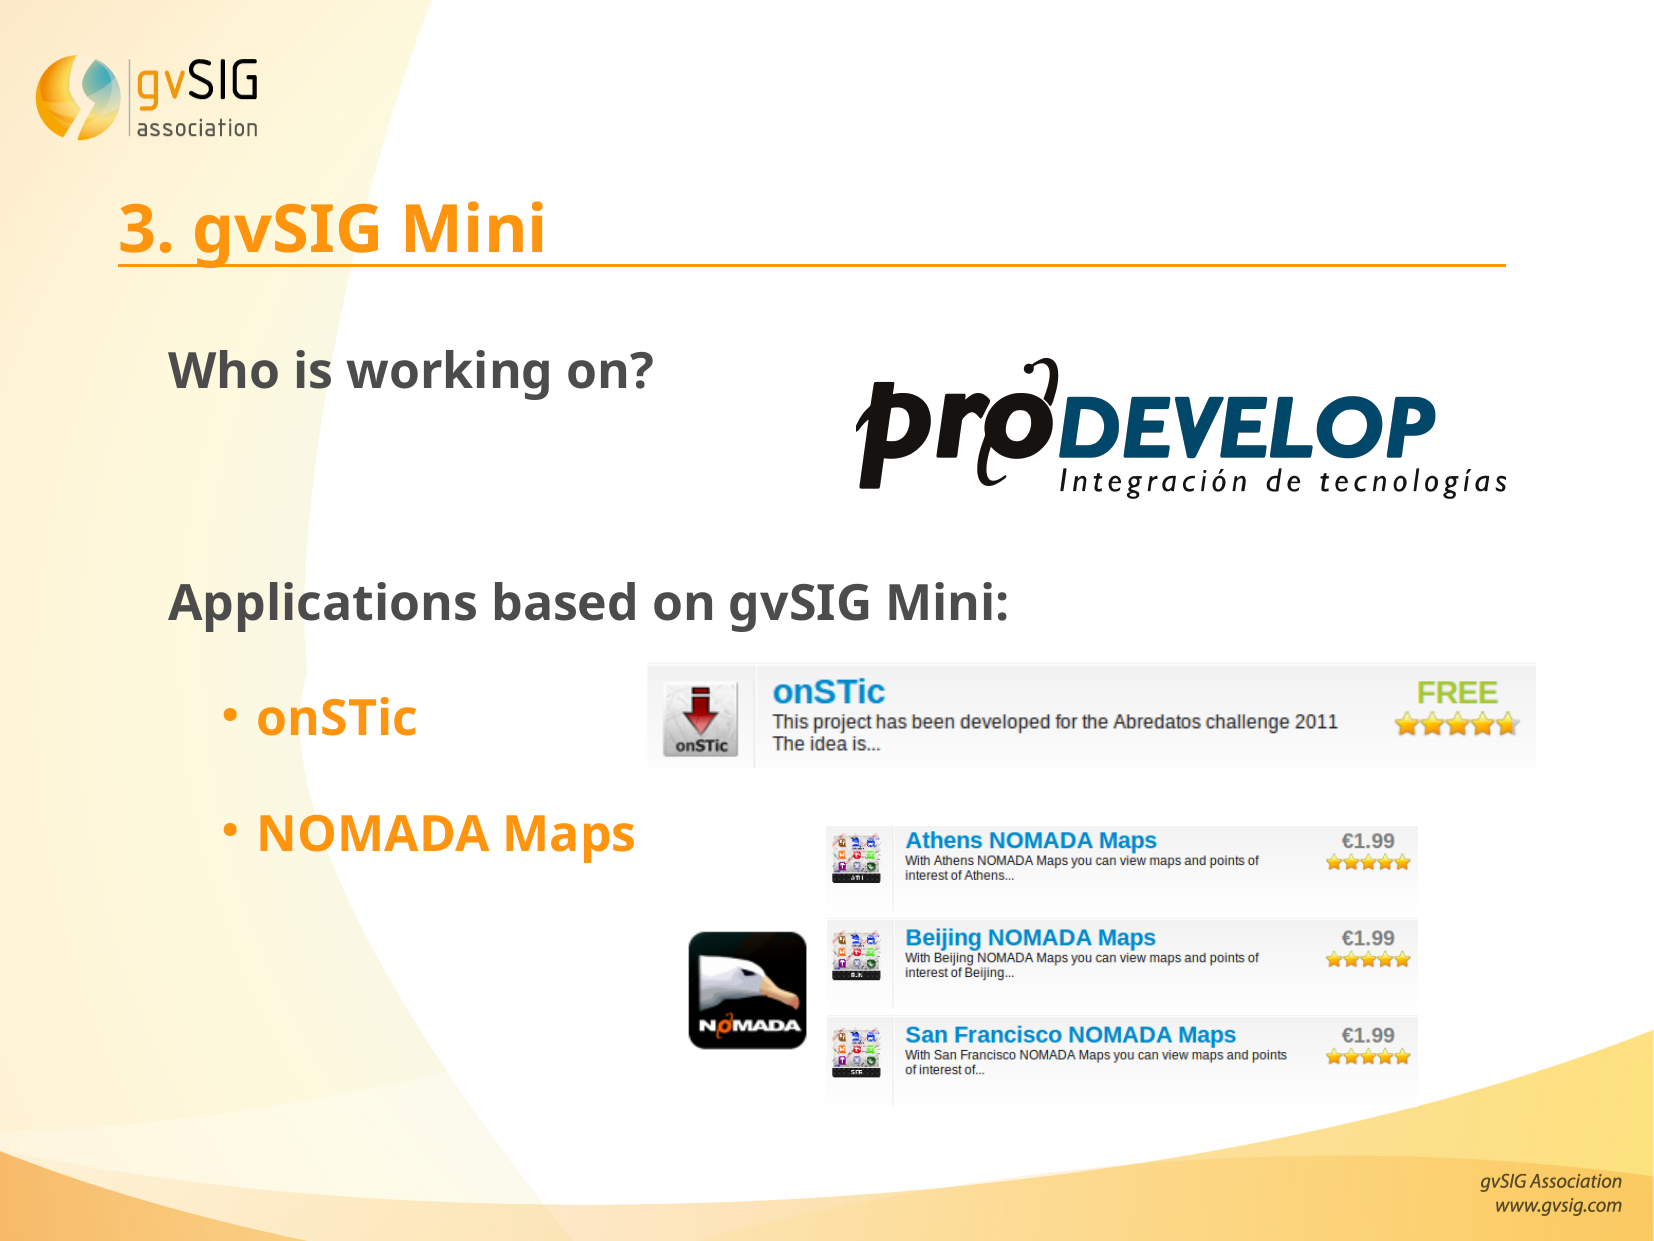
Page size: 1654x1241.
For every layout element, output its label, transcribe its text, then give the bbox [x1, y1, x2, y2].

picture [0, 0, 1654, 1241]
title 3. gvSIG Mini [118, 177, 1607, 276]
text_box Who is working on? Applications based on gvSIG Mini: onSTic NOMADA Maps [135, 212, 1595, 1117]
